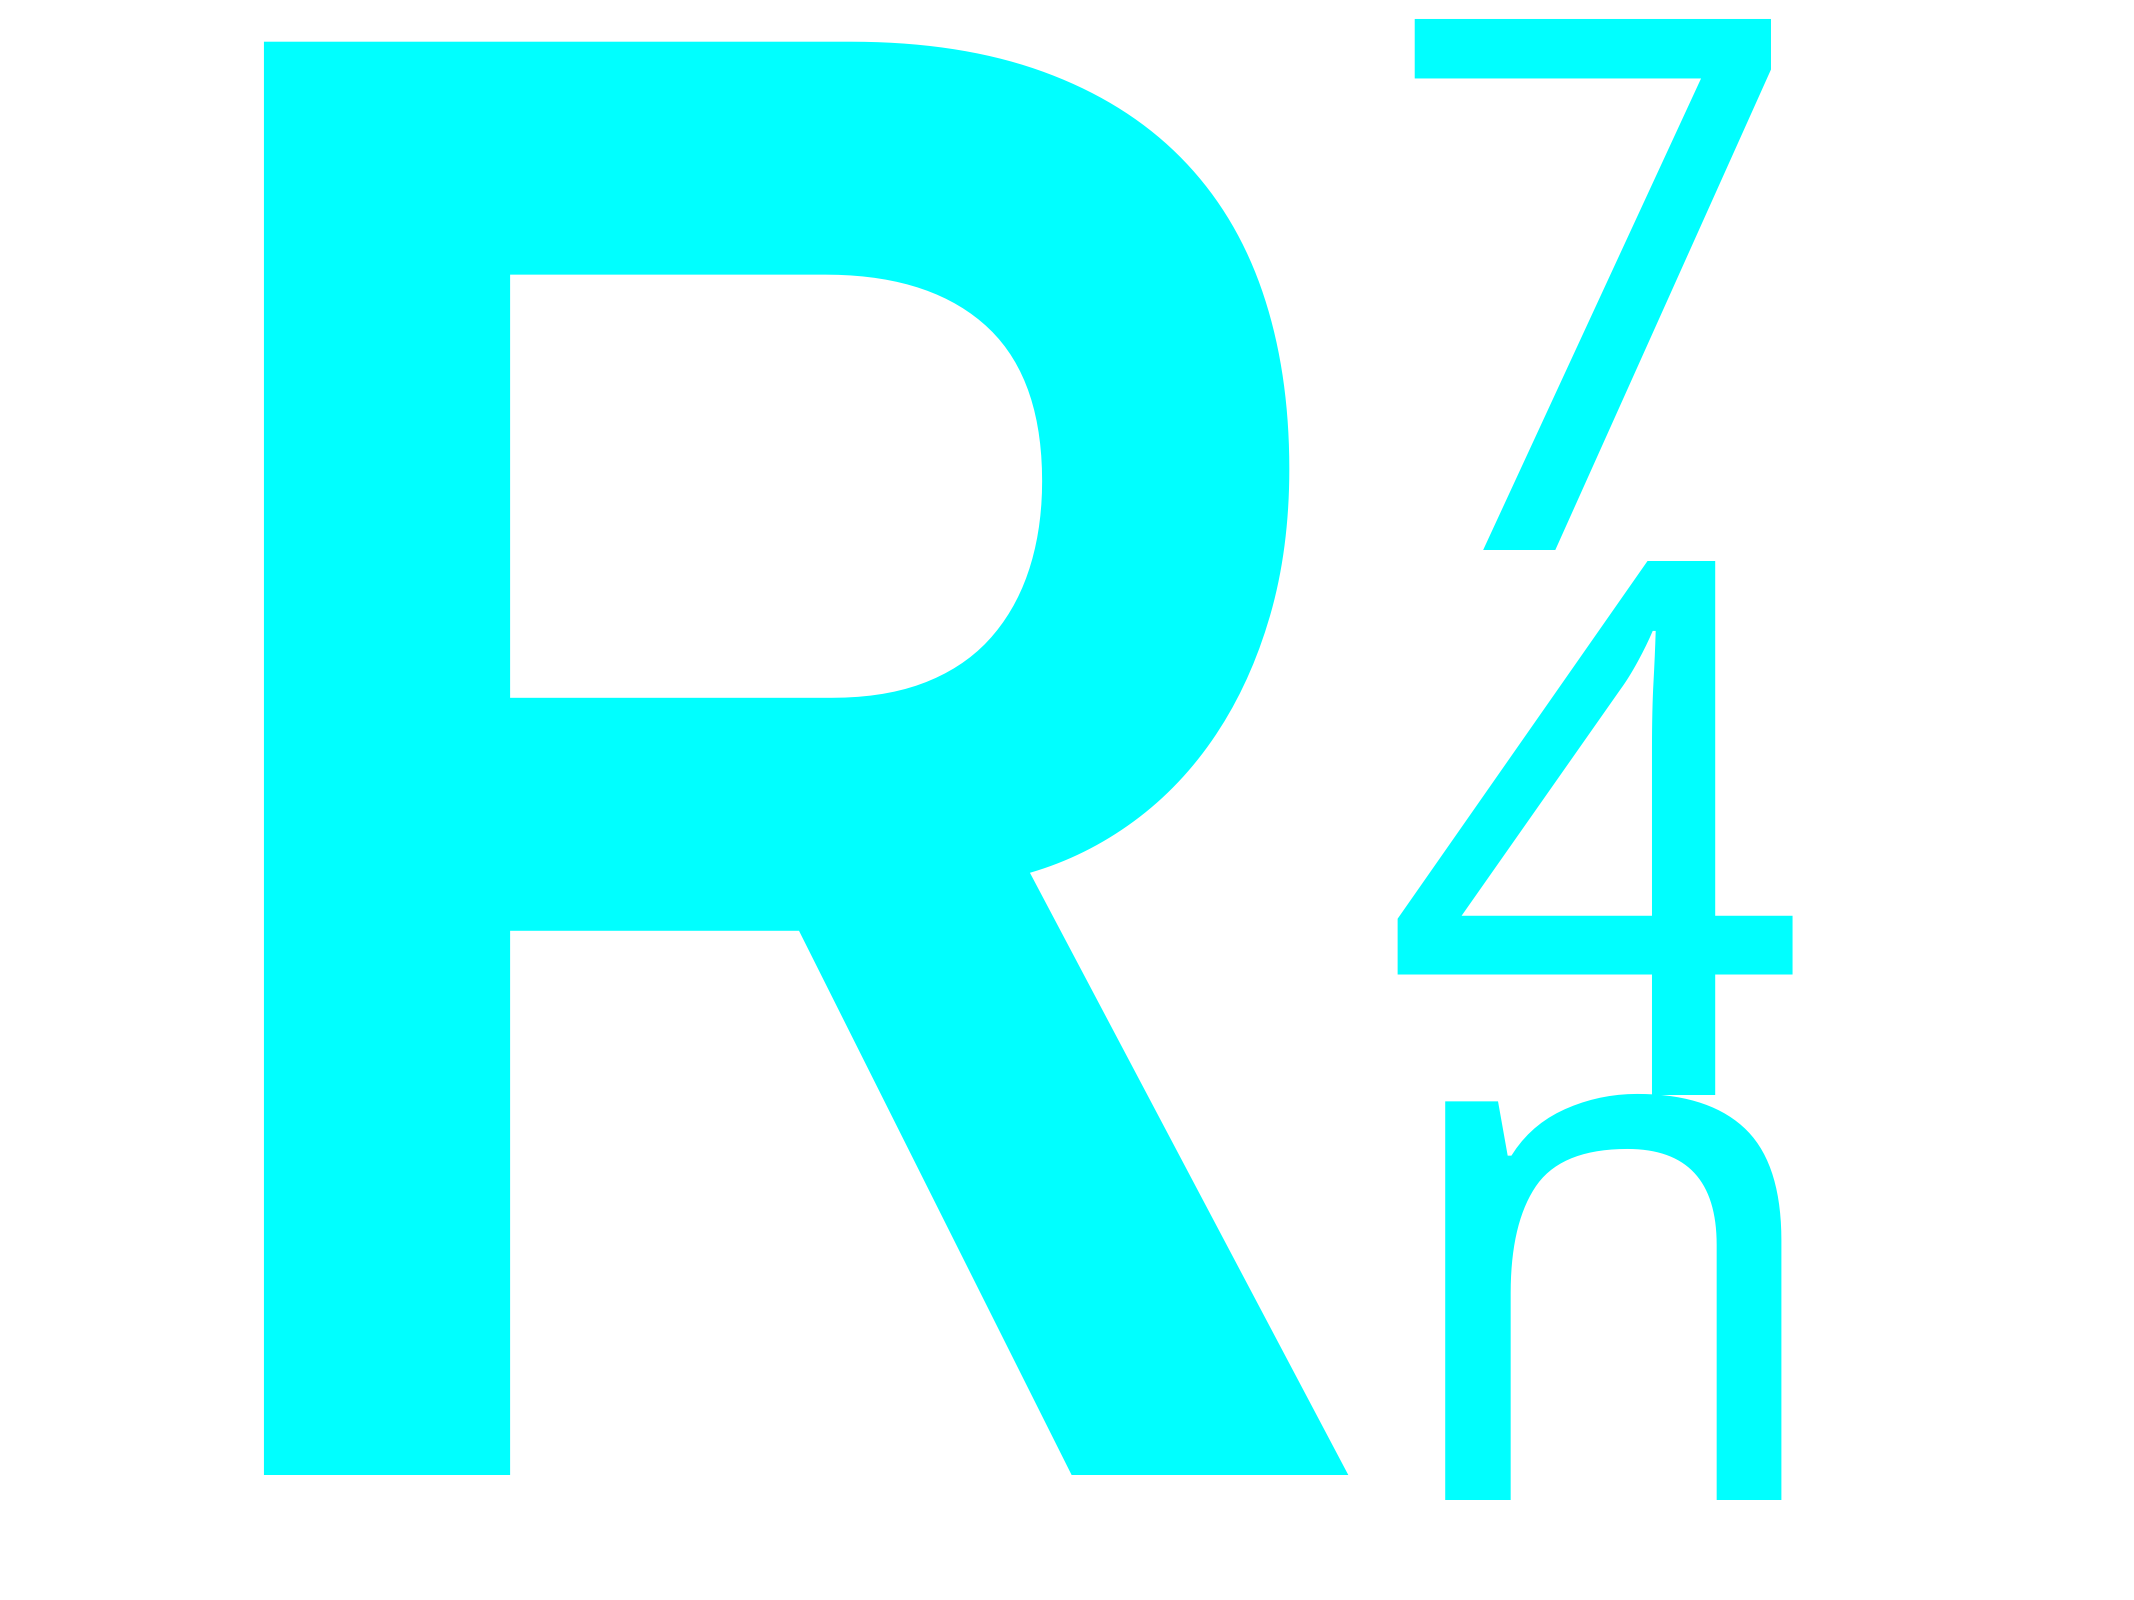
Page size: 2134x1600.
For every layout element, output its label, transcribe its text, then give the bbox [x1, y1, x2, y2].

text_box n [1391, 1385, 1885, 1600]
text_box 4 [1391, 840, 1885, 1385]
text_box 7 [1377, 0, 1885, 840]
text_box R [146, 0, 1391, 1600]
